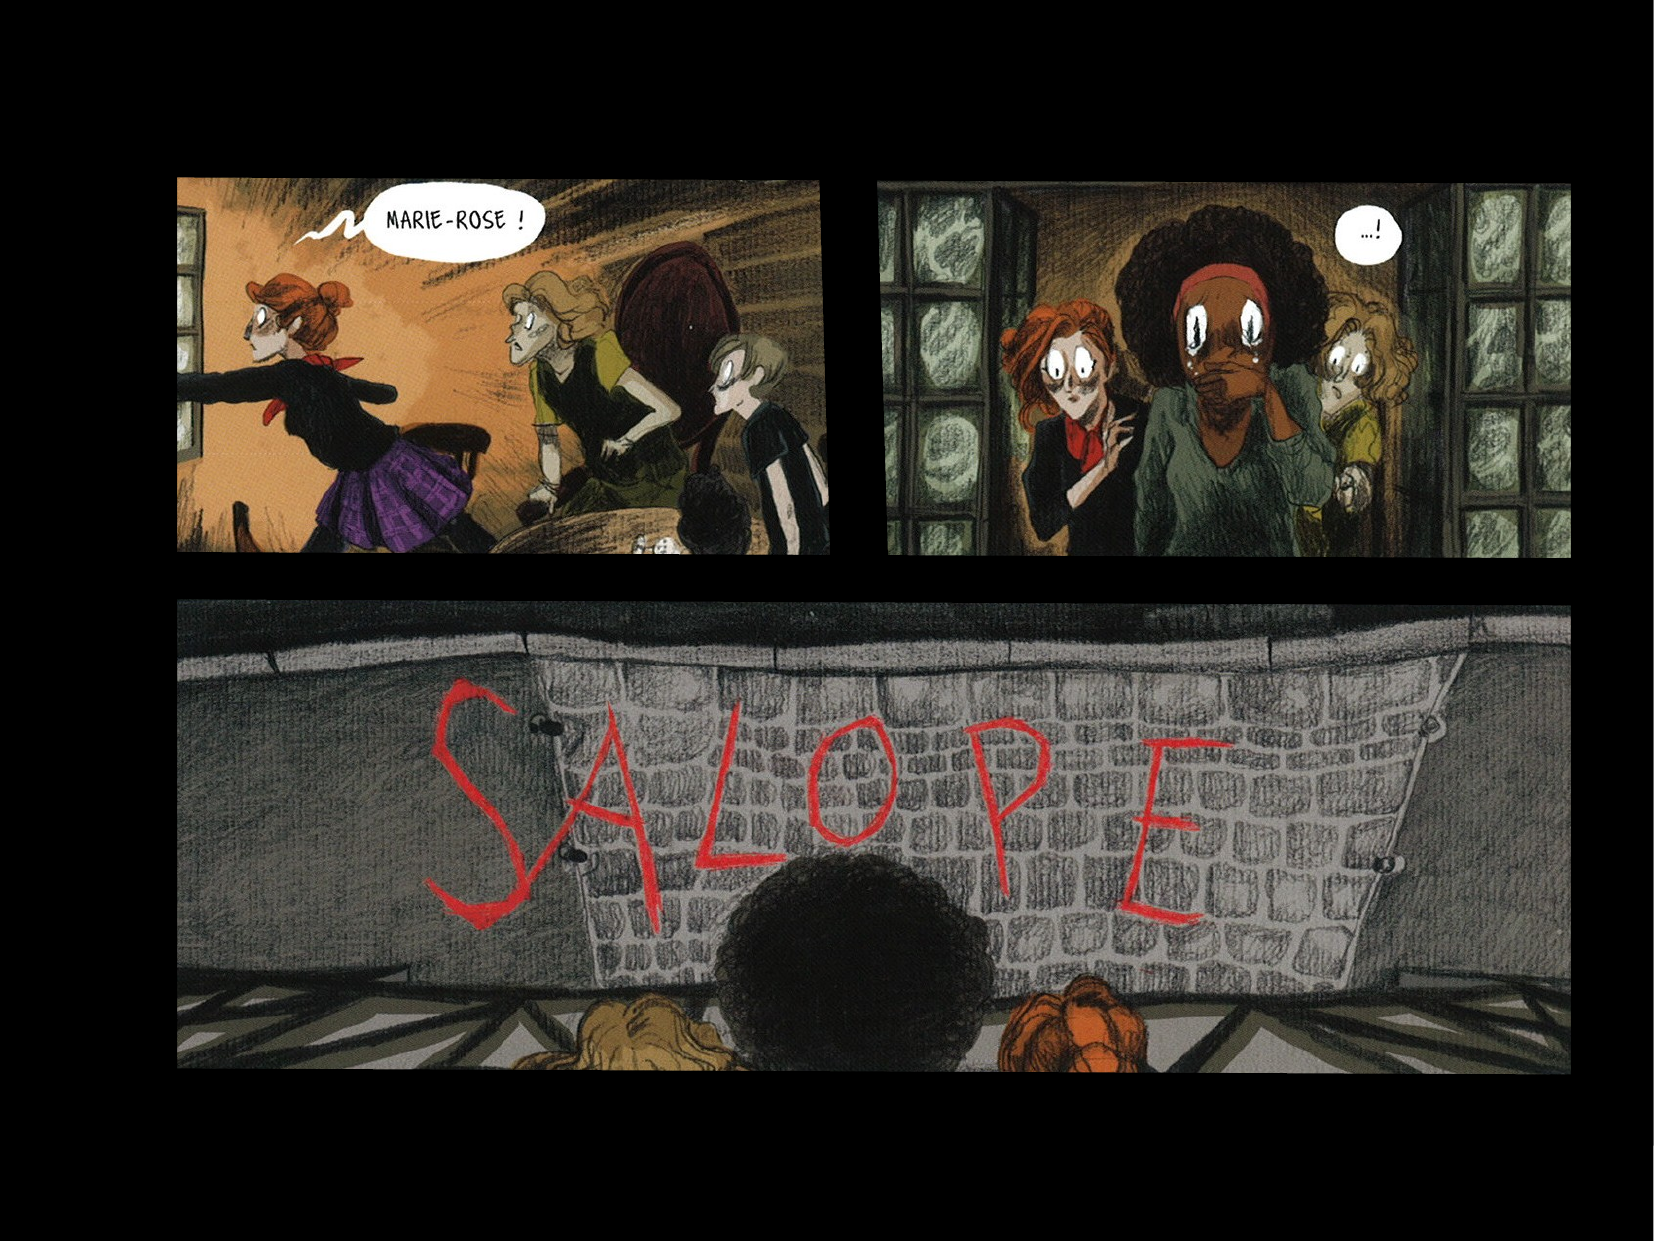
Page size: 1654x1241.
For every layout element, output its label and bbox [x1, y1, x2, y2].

picture [178, 600, 1570, 1074]
text_box [0, 0, 1654, 1241]
picture [878, 181, 1570, 558]
picture [178, 178, 830, 554]
